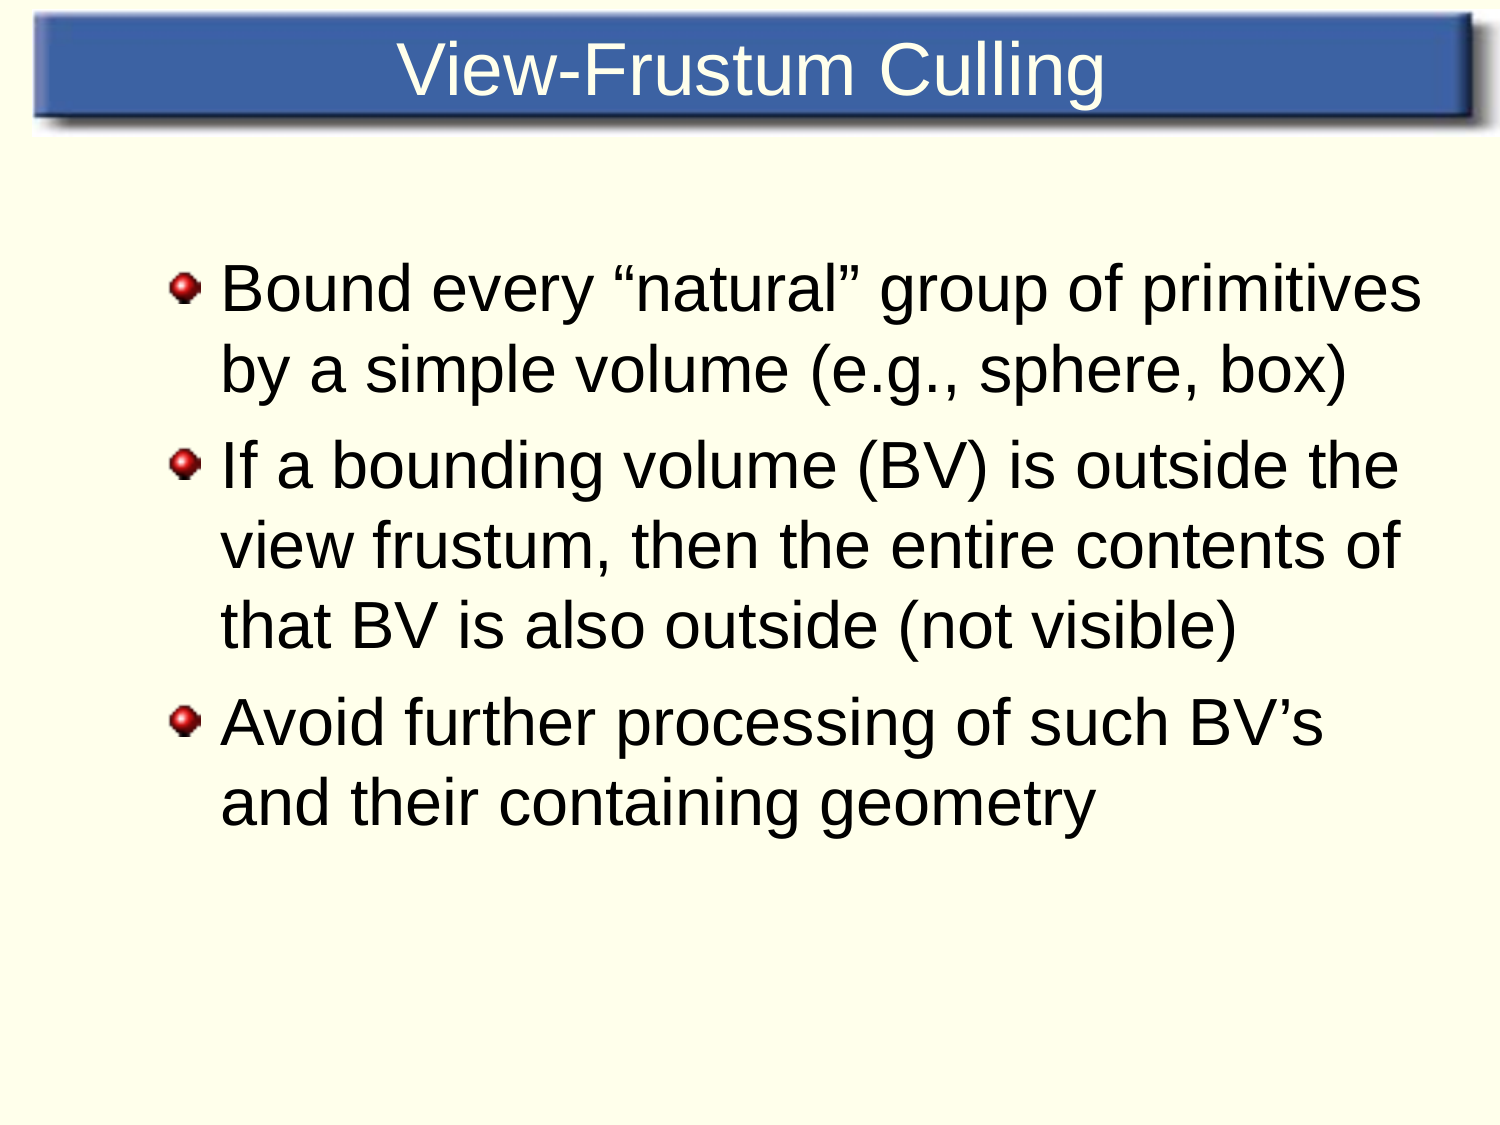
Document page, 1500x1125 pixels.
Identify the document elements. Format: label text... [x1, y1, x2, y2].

title View-Frustum Culling [96, 6, 1409, 120]
list Bound every “natural” group of primitives by a simple volume (e.g., sphere, box) If a bounding volume (BV) is outside the view frustum, then the entire contents of that BV is also outside (not visible) Avoid further processing of such BV’s and their containing geometry [149, 237, 1463, 1038]
picture [32, 9, 1500, 137]
